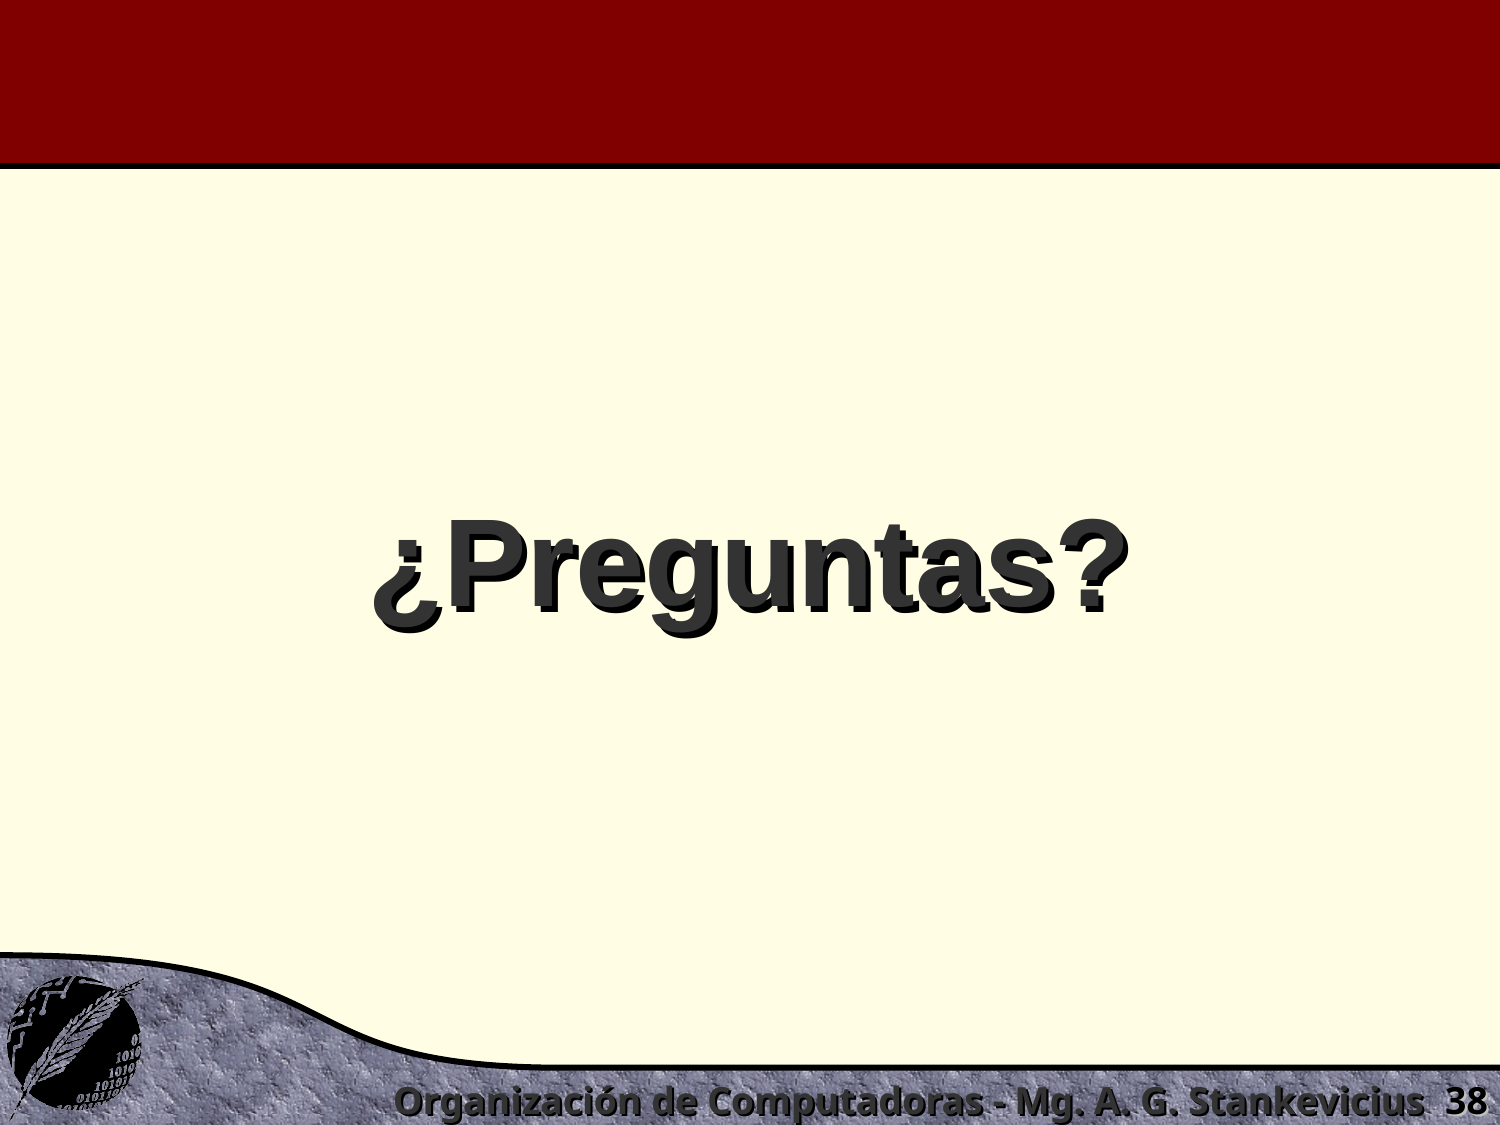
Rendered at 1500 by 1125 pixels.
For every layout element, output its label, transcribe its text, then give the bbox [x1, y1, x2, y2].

picture [802, 1100, 806, 1110]
picture [448, 1100, 455, 1110]
subtitle ¿Preguntas? [11, 192, 1486, 935]
picture [1058, 1100, 1065, 1110]
picture [0, 959, 1500, 1125]
